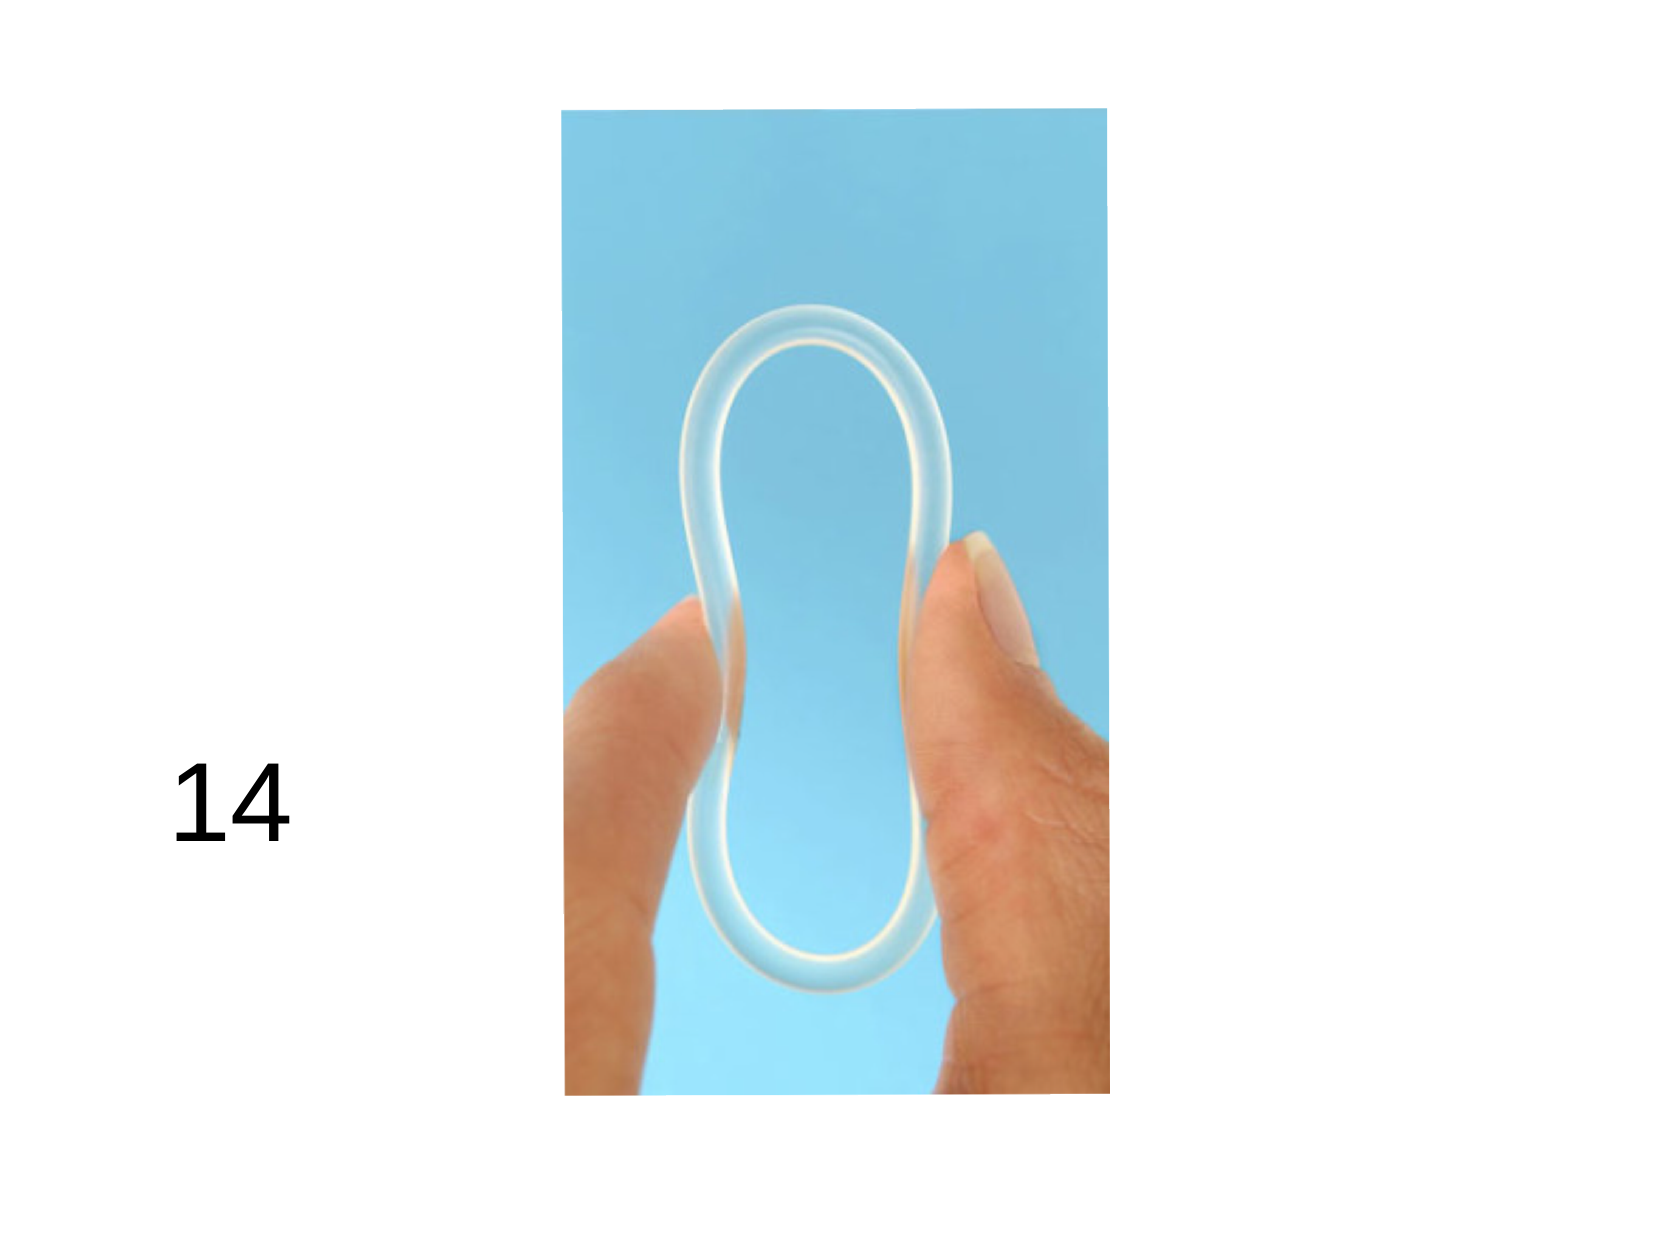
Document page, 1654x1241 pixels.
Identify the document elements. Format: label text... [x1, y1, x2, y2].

picture [560, 107, 1110, 1096]
text_box 14 [153, 732, 355, 873]
